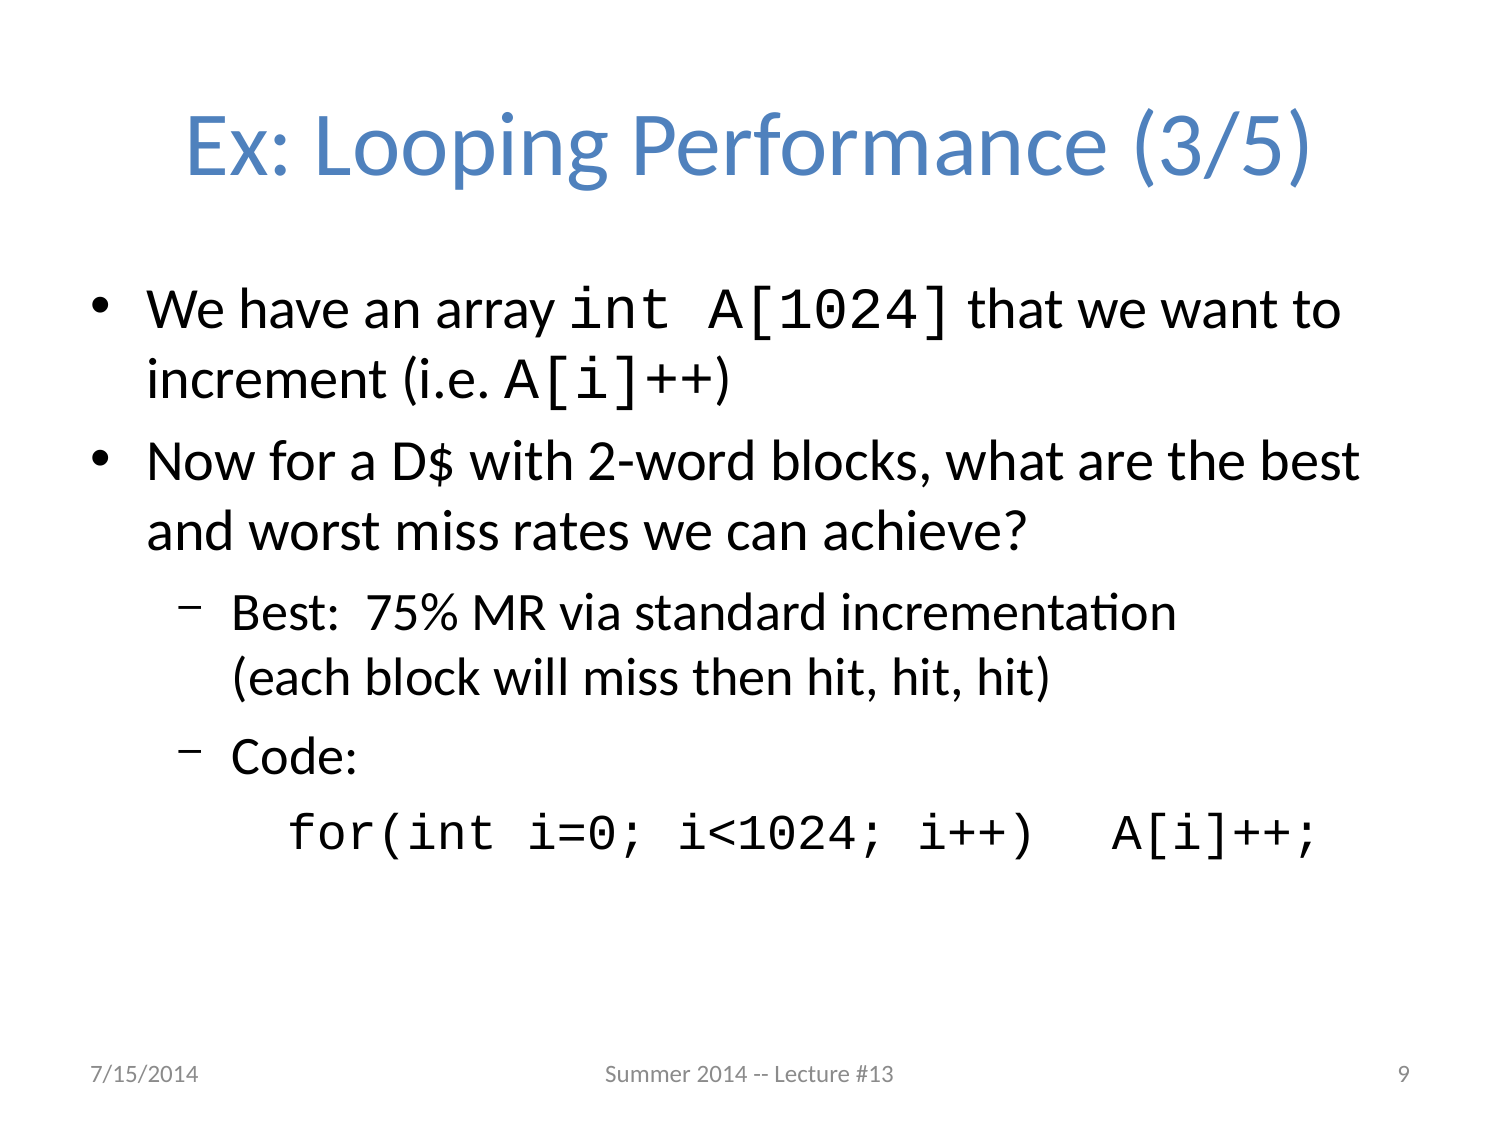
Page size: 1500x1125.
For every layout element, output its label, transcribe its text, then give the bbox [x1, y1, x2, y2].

title Ex: Looping Performance (3/5) [75, 45, 1425, 233]
list We have an array int A[1024] that we want to increment (i.e. A[i]++) Now for a D$ with 2-word blocks, what are the best and worst miss rates we can achieve? Best: 75% MR via standard incrementation (each block will miss then hit, hit, hit) Code: for(int i=0; i<1024; i++) A[i]++; [75, 262, 1425, 1073]
slide_number 7/15/2014 [75, 1042, 425, 1103]
footer Summer 2014 -- Lecture #13 [512, 1042, 988, 1103]
slide_number <number> [1074, 1042, 1425, 1103]
